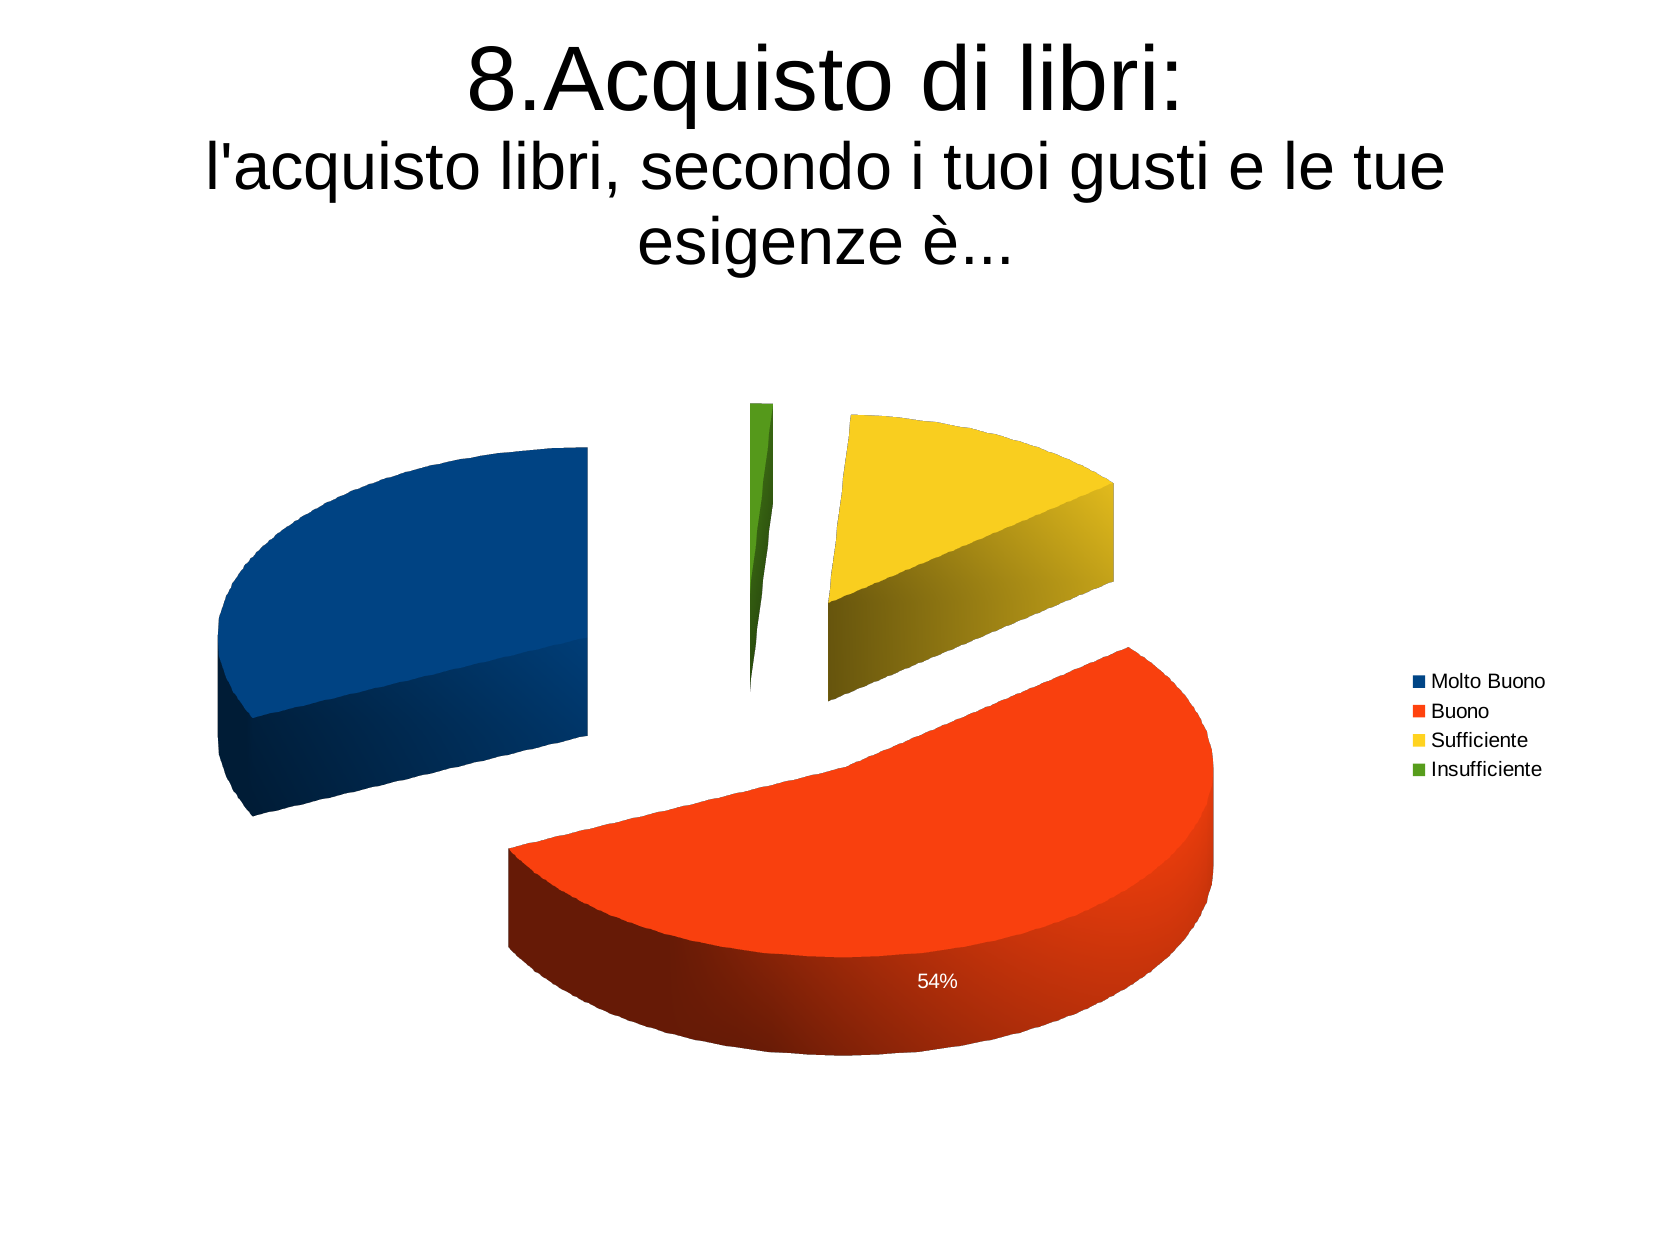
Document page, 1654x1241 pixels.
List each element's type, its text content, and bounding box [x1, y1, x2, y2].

chart [82, 366, 1571, 1086]
title 8.Acquisto di libri: l'acquisto libri, secondo i tuoi gusti e le tue esigenze è... [82, 26, 1571, 280]
